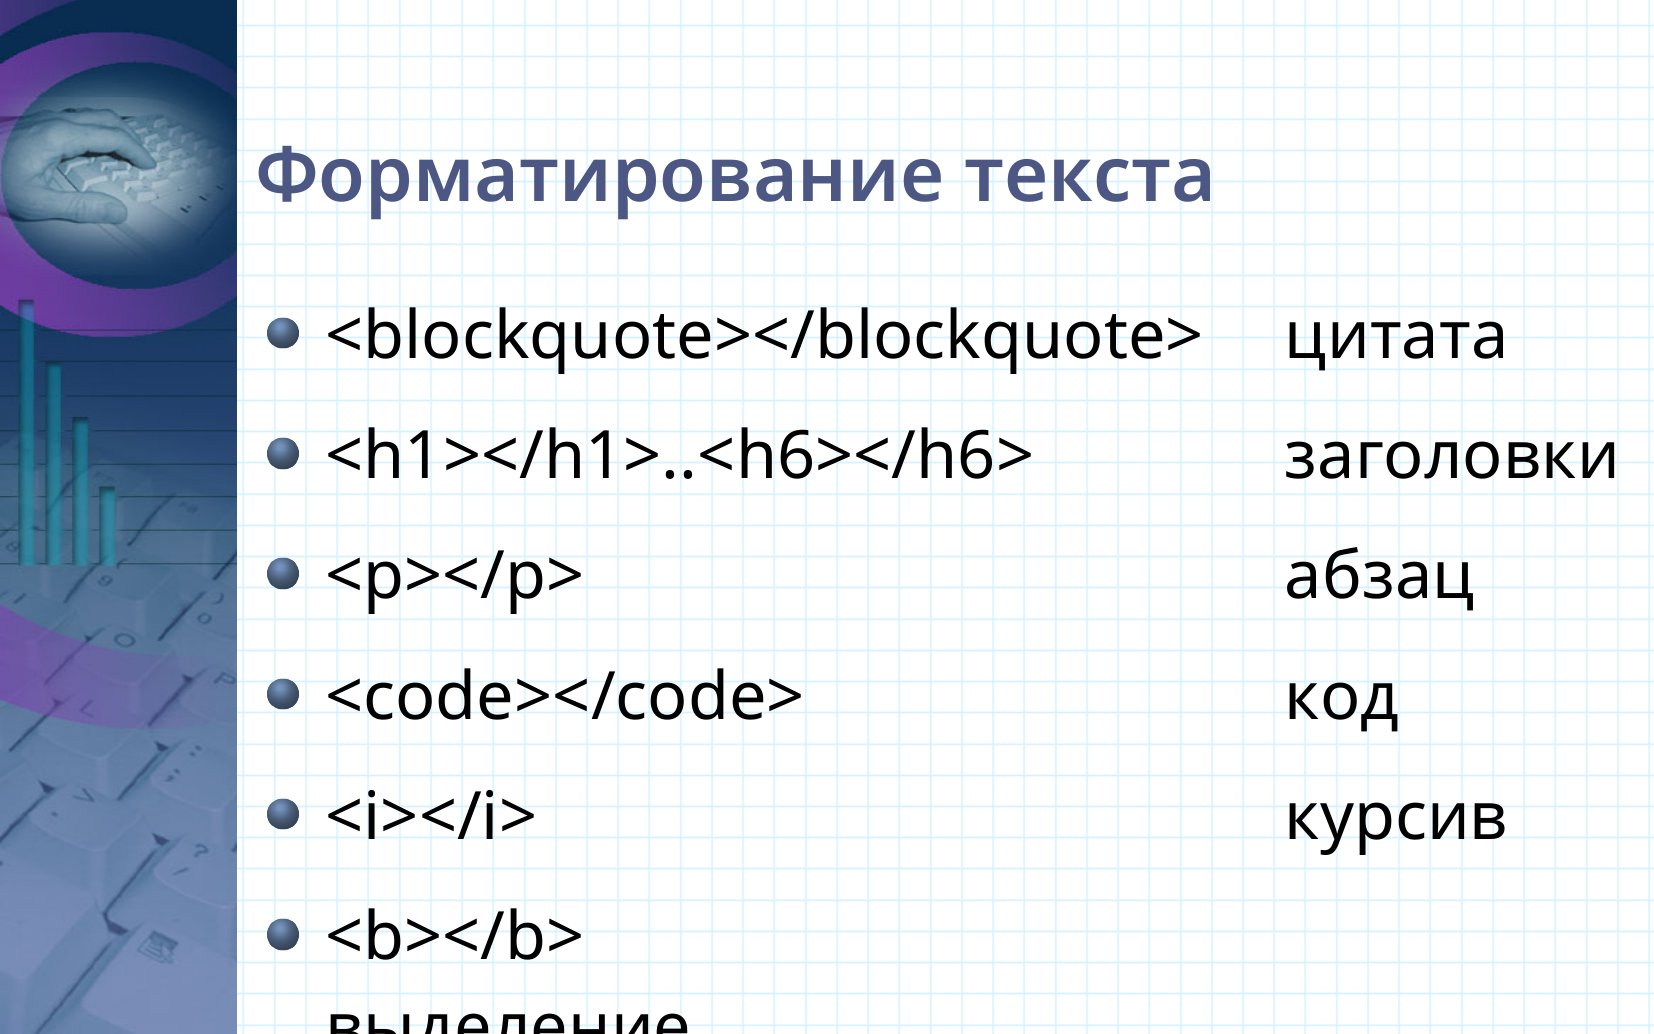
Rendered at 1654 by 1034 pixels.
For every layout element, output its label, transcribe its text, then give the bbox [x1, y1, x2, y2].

picture [507, 1019, 519, 1034]
picture [0, 0, 1654, 1034]
title Форматирование текста [254, 85, 1640, 259]
picture [431, 1019, 442, 1034]
picture [663, 1018, 681, 1029]
picture [634, 1021, 643, 1034]
picture [540, 1018, 558, 1029]
list <blockquote></blockquote> цитата <h1></h1>..<h6></h6> заголовки <p></p> абзац <code></code> код <i></i> курсив <b></b> выделение [254, 287, 1640, 915]
picture [337, 1019, 353, 1029]
picture [464, 1018, 482, 1029]
